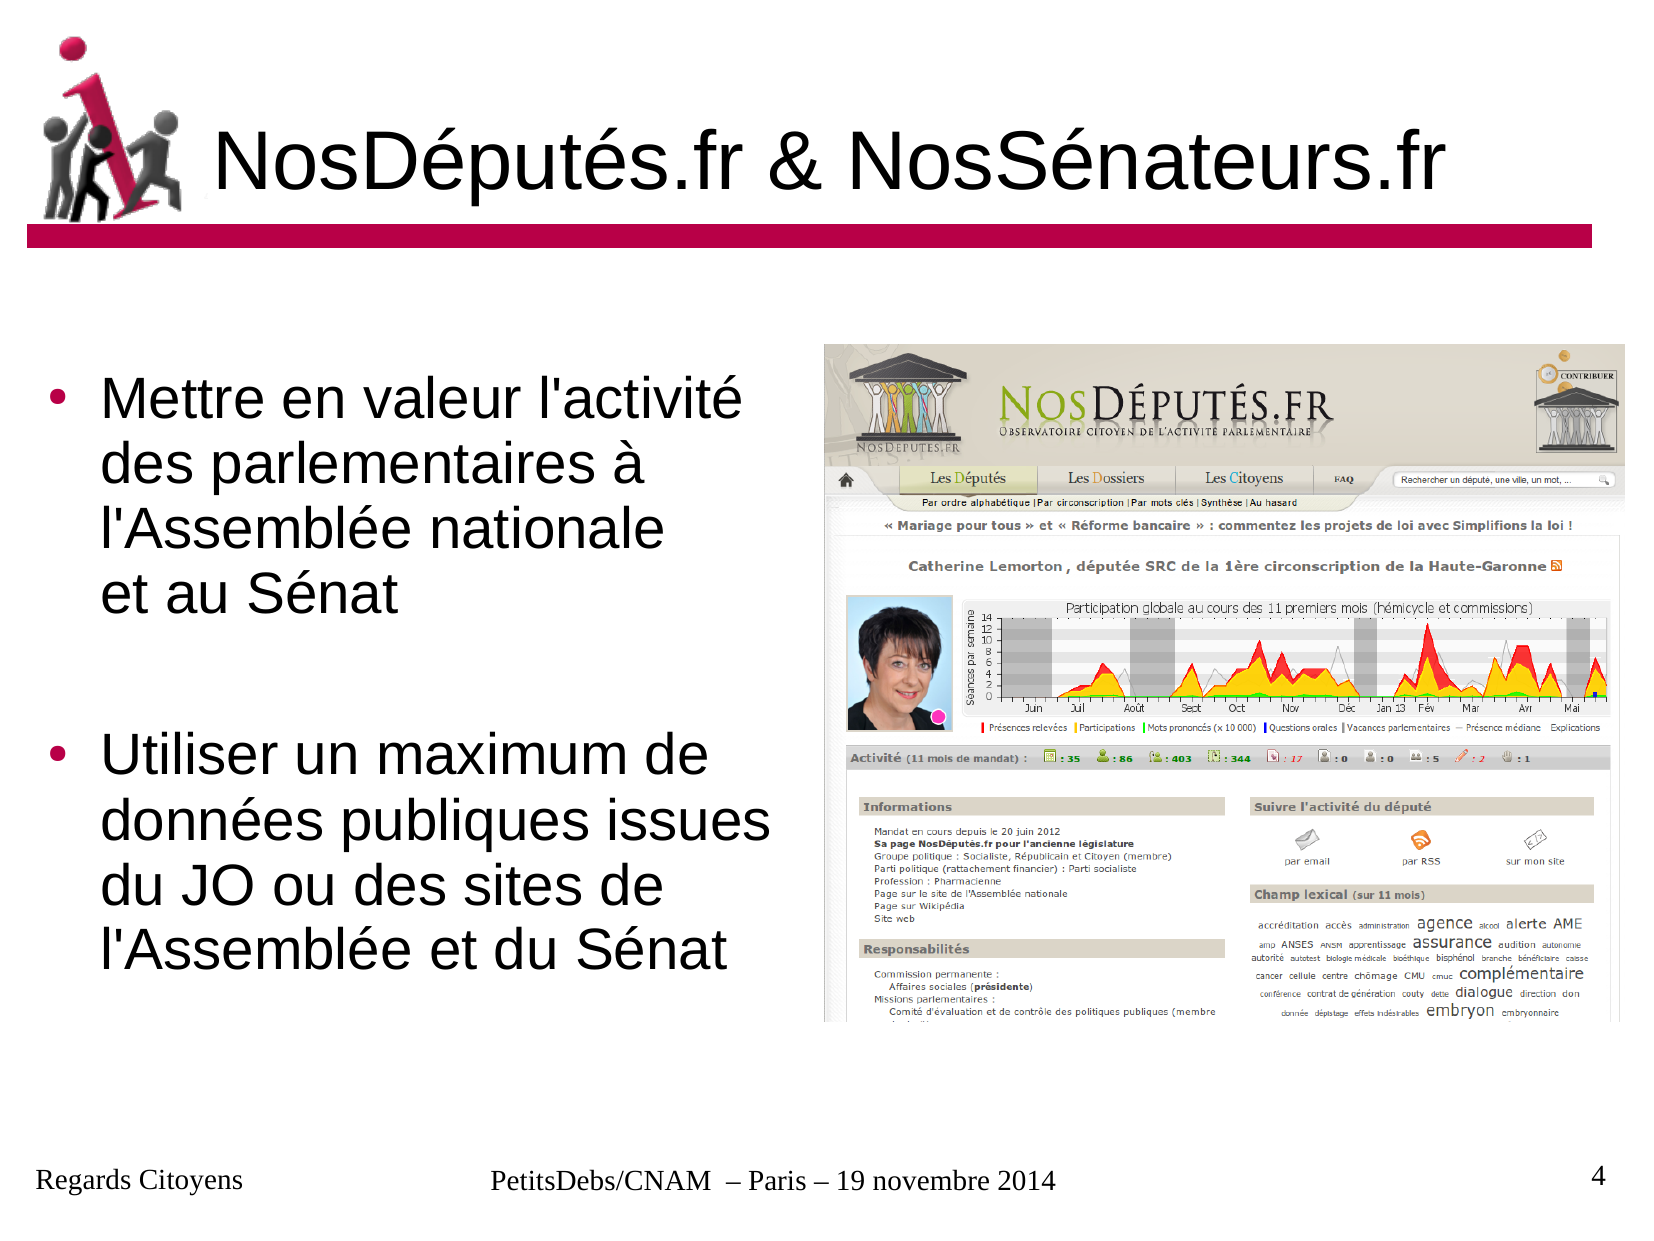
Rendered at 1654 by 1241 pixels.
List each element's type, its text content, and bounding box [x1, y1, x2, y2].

picture [27, 31, 208, 224]
list Mettre en valeur l'activité des parlementaires à l'Assemblée nationale et au Sénat Utiliser un maximum de données publiques issues du JO ou des sites de l'Assemblée et du Sénat [29, 366, 827, 1185]
title NosDéputés.fr & NosSénateurs.fr [212, 64, 1625, 258]
picture [824, 344, 1625, 1022]
